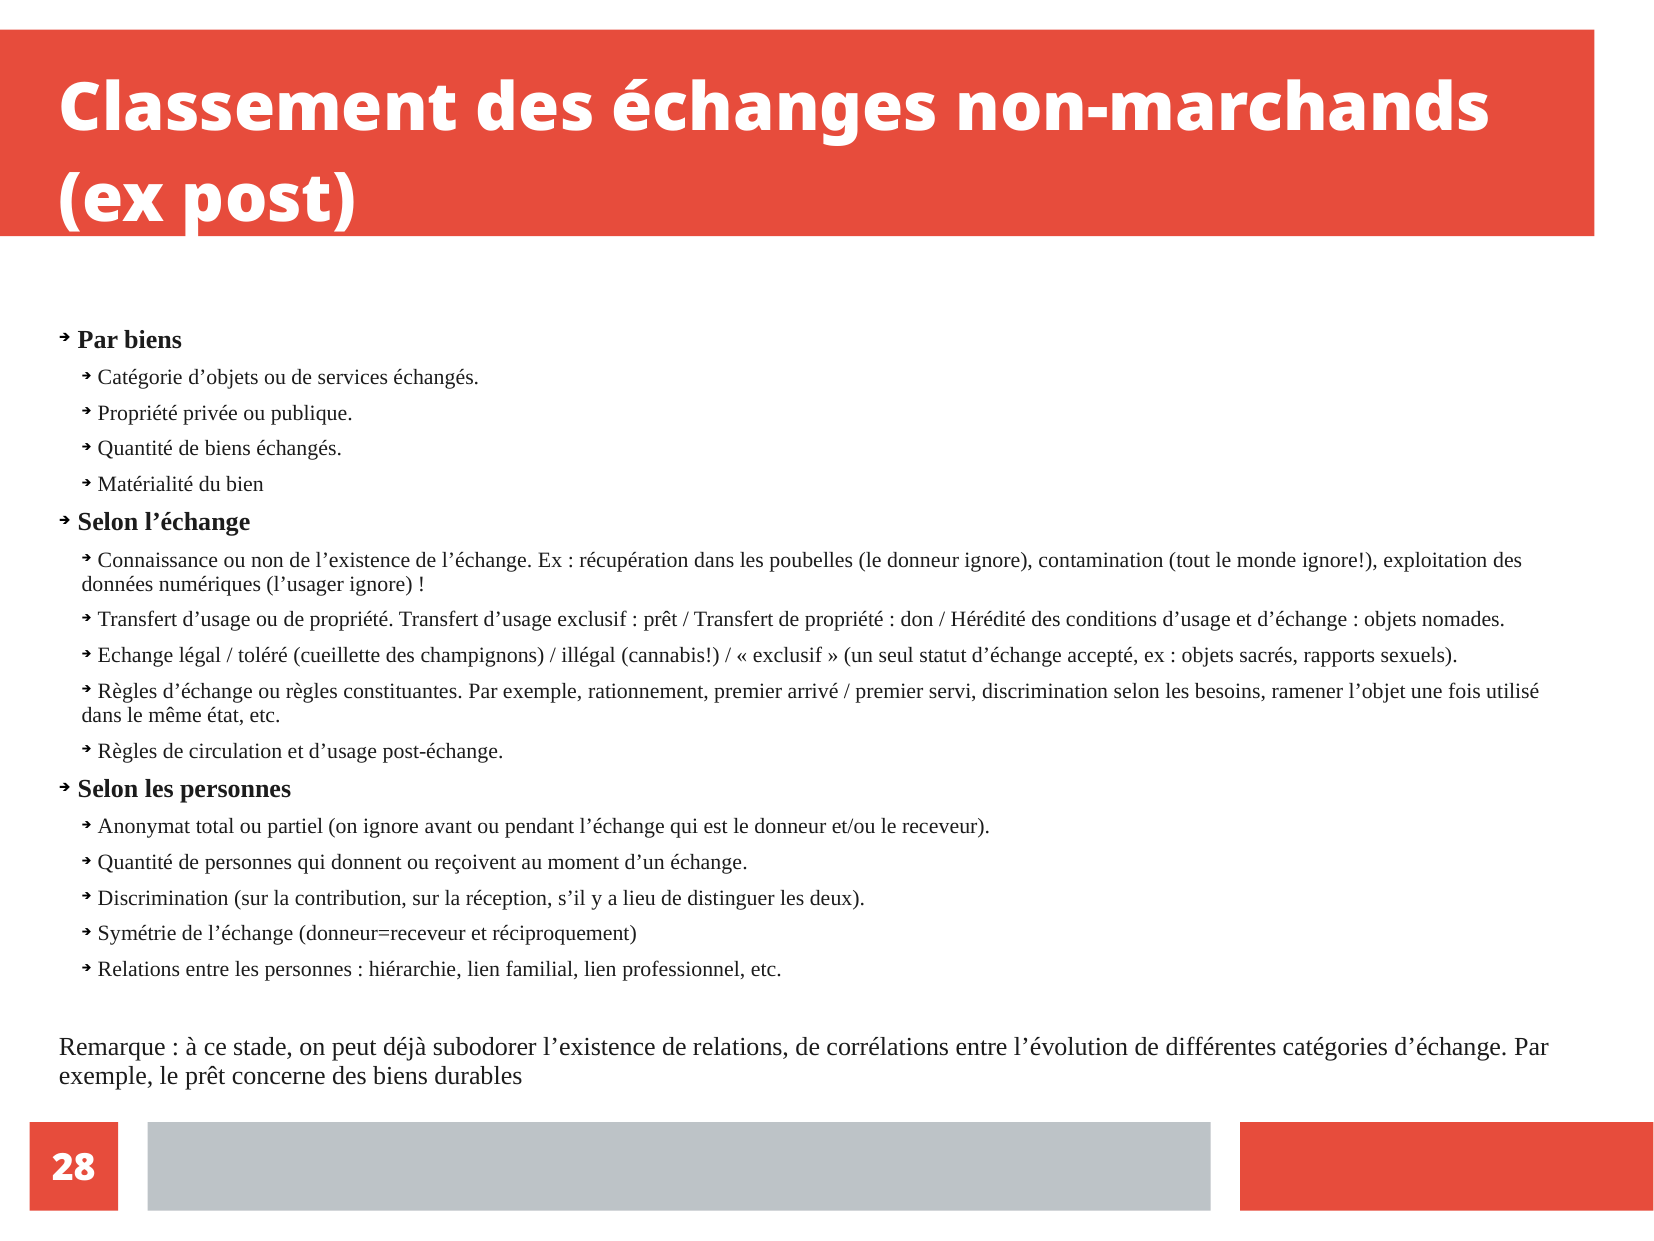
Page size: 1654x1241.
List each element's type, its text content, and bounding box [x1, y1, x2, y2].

list Par biens Catégorie d’objets ou de services échangés. Propriété privée ou publique. Quantité de biens échangés. Matérialité du bien Selon l’échange Connaissance ou non de l’existence de l’échange. Ex : récupération dans les poubelles (le donneur ignore), contamination (tout le monde ignore!), exploitation des données numériques (l’usager ignore) ! Transfert d’usage ou de propriété. Transfert d’usage exclusif : prêt / Transfert de propriété : don / Hérédité des conditions d’usage et d’échange : objets nomades. Echange légal / toléré (cueillette des champignons) / illégal (cannabis!) / « exclusif » (un seul statut d’échange accepté, ex : objets sacrés, rapports sexuels). Règles d’échange ou règles constituantes. Par exemple, rationnement, premier arrivé / premier servi, discrimination selon les besoins, ramener l’objet une fois utilisé dans le même état, etc. Règles de circulation et d’usage post-échange. Selon les personnes Anonymat total ou partiel (on ignore avant ou pendant l’échange qui est le donneur et/ou le receveur). Quantité de personnes qui donnent ou reçoivent au moment d’un échange. Discrimination (sur la contribution, sur la réception, s’il y a lieu de distinguer les deux). Symétrie de l’échange (donneur=receveur et réciproquement) Relations entre les personnes : hiérarchie, lien familial, lien professionnel, etc. Remarque : à ce stade, on peut déjà subodorer l’existence de relations, de corrélations entre l’évolution de différentes catégories d’échange. Par exemple, le prêt concerne des biens durables [59, 324, 1565, 1093]
title Classement des échanges non-marchands (ex post) [59, 59, 1595, 207]
